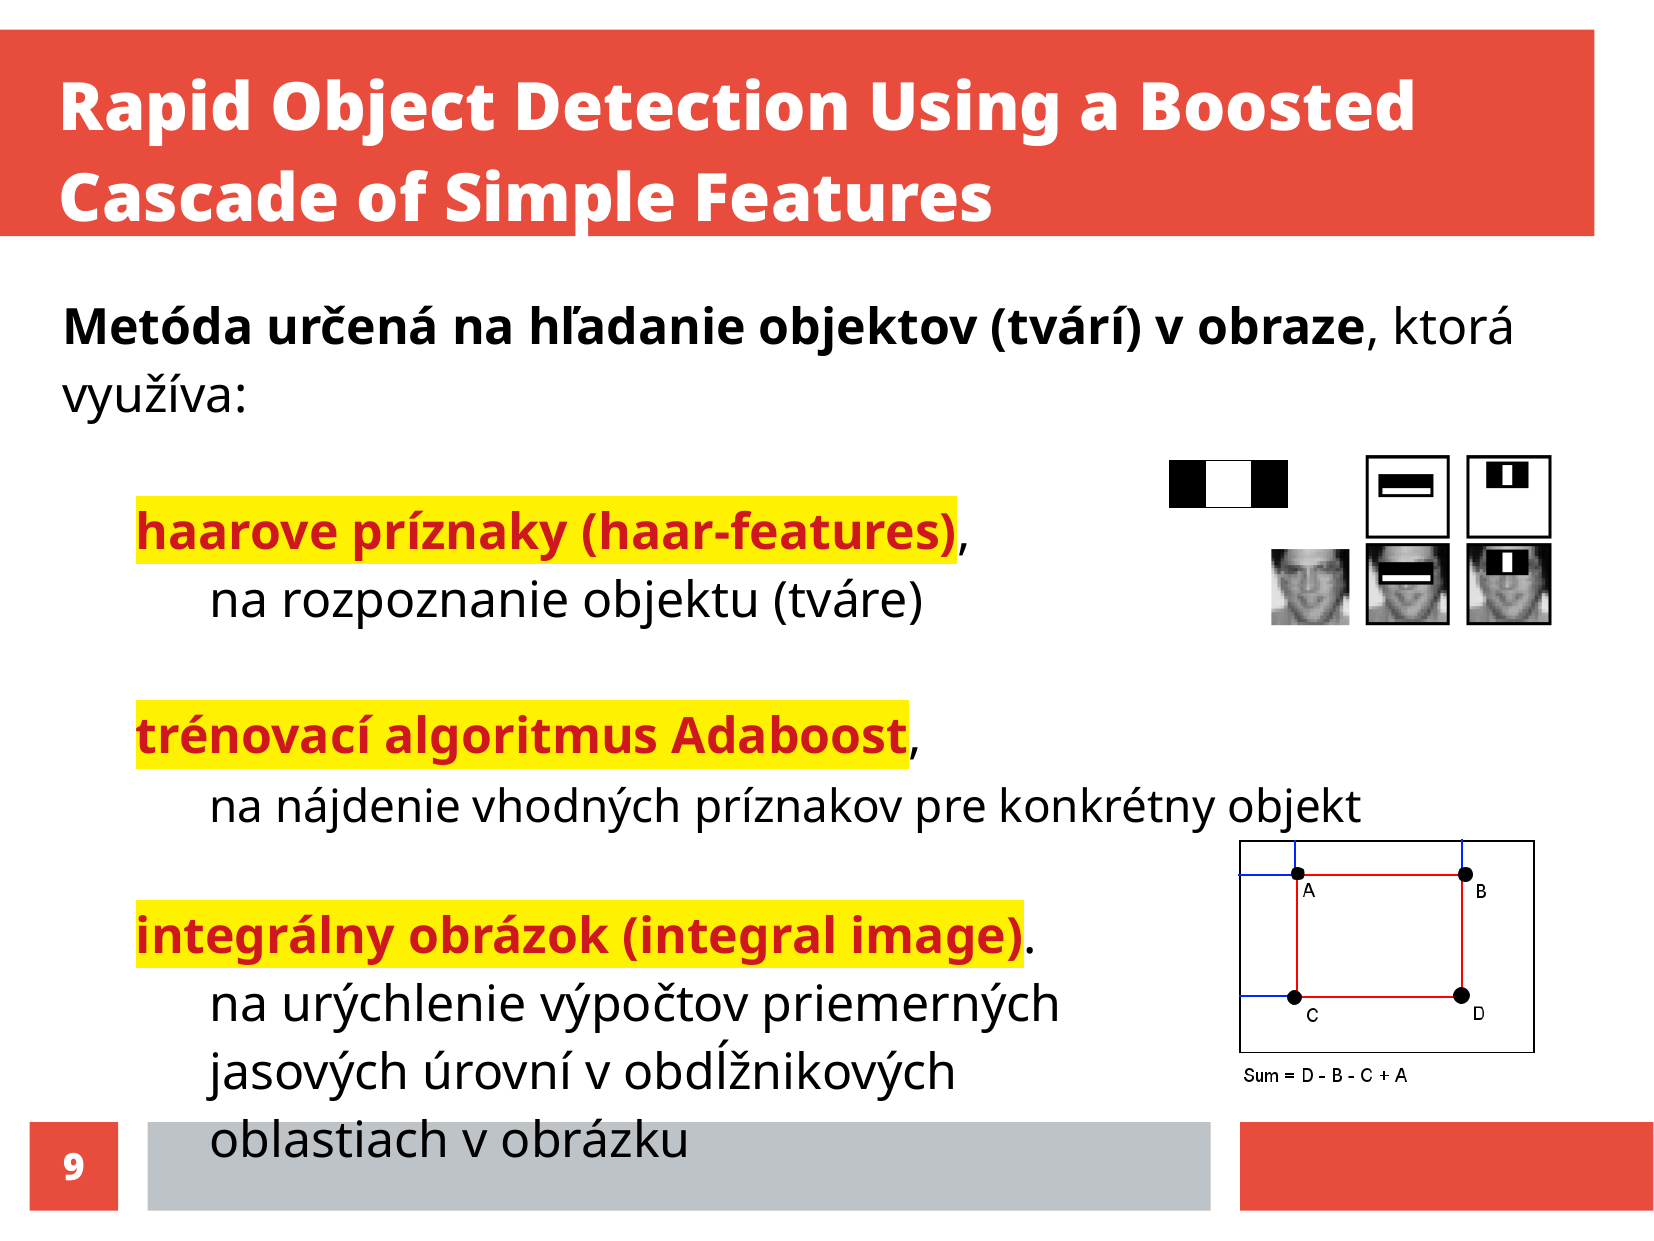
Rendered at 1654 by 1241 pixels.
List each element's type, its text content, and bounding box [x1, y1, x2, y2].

title Rapid Object Detection Using a Boosted Cascade of Simple Features [59, 59, 1595, 207]
text_box Metóda určená na hľadanie objektov (tvárí) v obraze, ktorá využíva: haarove príznaky (haar-features), na rozpoznanie objektu (tváre) trénovací algoritmus Adaboost, na nájdenie vhodných príznakov pre konkrétny objekt integrálny obrázok (integral image). na urýchlenie výpočtov priemerných jasových úrovní v obdĺžnikových oblastiach v obrázku [47, 283, 1595, 1109]
picture [1240, 448, 1575, 637]
text_box [1169, 460, 1288, 508]
